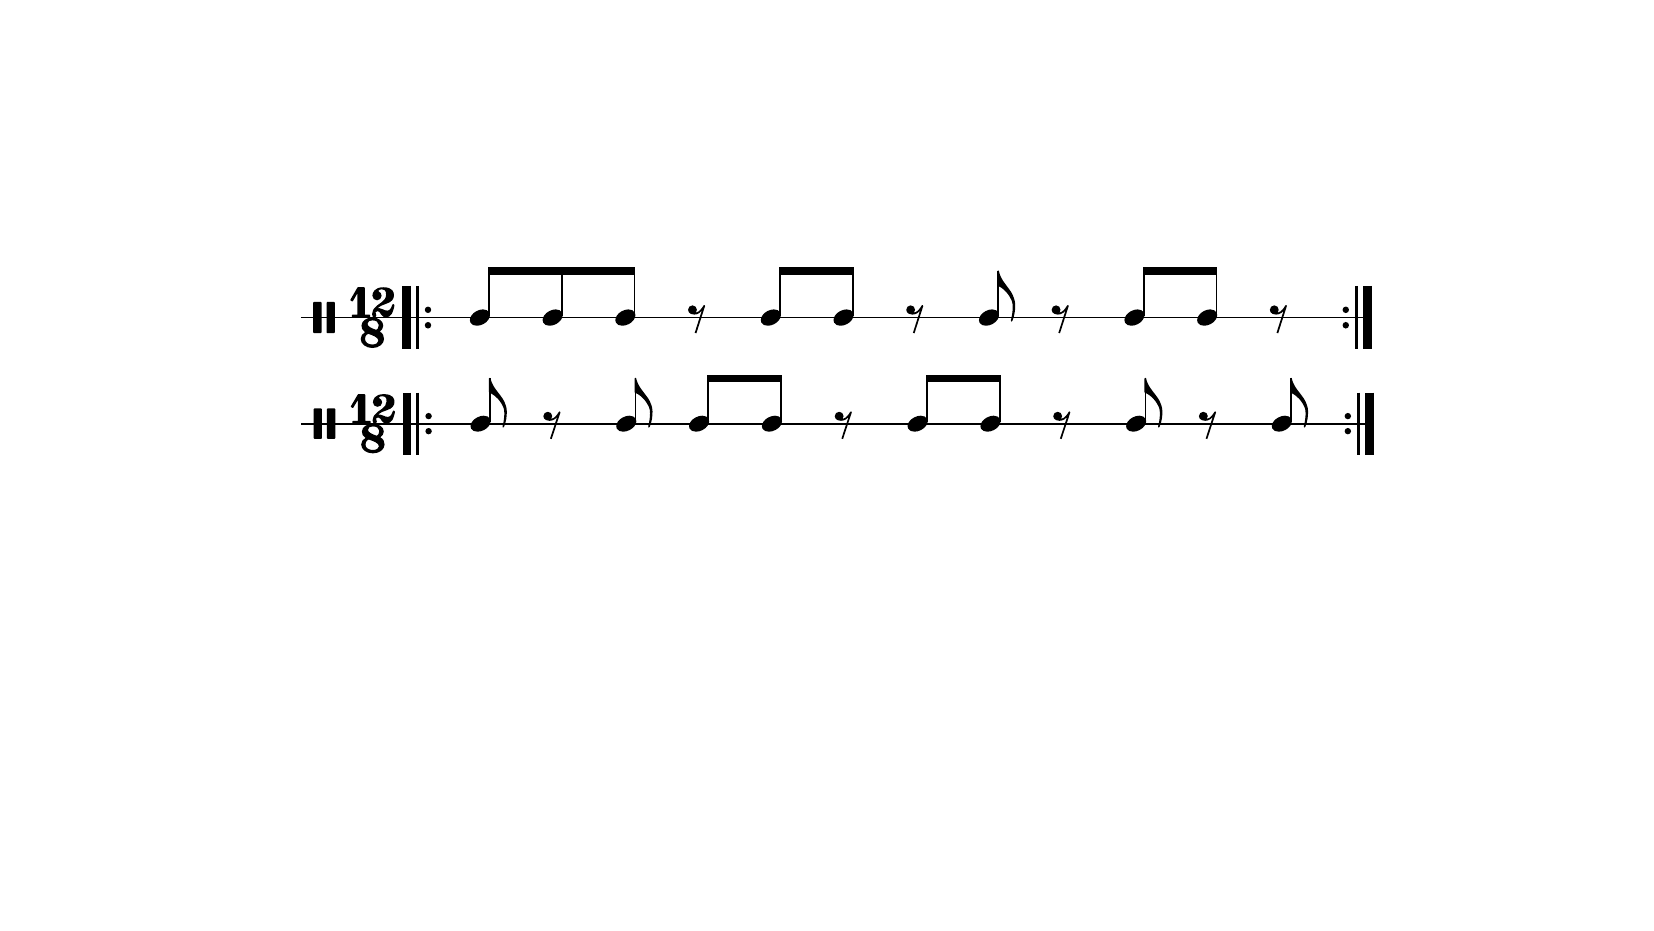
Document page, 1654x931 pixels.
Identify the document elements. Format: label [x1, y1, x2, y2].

picture [141, 177, 1560, 644]
